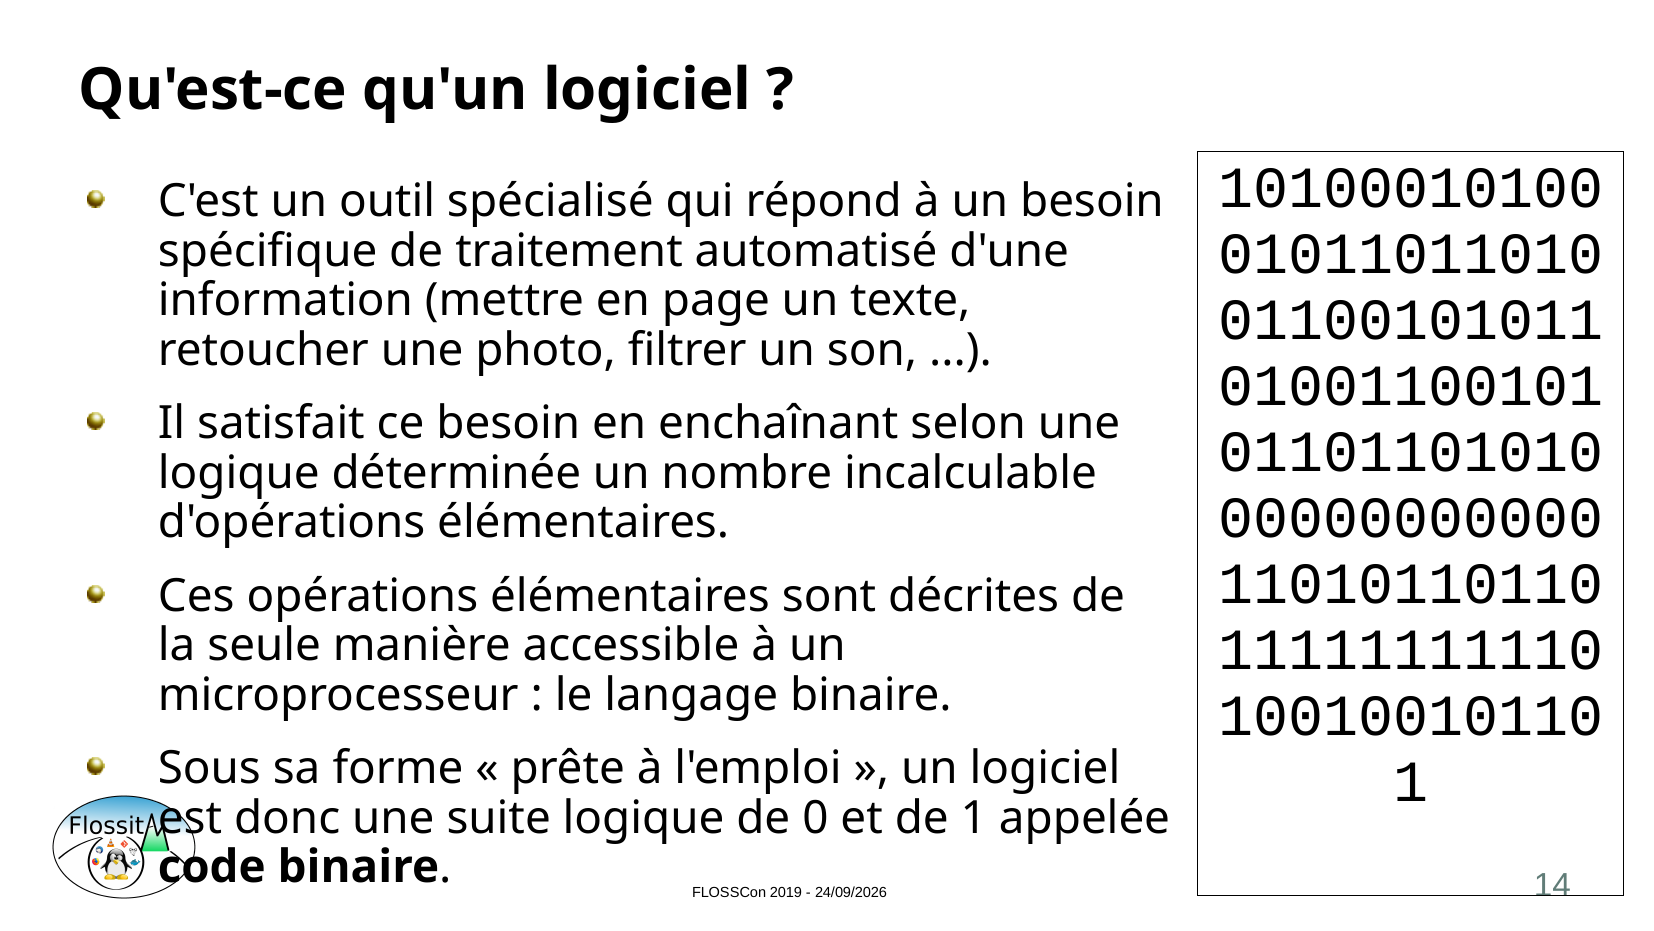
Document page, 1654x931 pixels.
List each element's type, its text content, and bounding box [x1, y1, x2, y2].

picture [52, 795, 196, 899]
picture [190, 862, 196, 877]
list C'est un outil spécialisé qui répond à un besoin spécifique de traitement automatisé d'une information (mettre en page un texte, retoucher une photo, filtrer un son, ...). Il satisfait ce besoin en enchaînant selon une logique déterminée un nombre incalculable d'opérations élémentaires. Ces opérations élémentaires sont décrites de la seule manière accessible à un microprocesseur : le langage binaire. Sous sa forme « prête à l'emploi », un logiciel est donc une suite logique de 0 et de 1 appelée code binaire. [75, 177, 1172, 853]
text_box 1010001010001011011010011001010110100110010101101101010000000000001101011011011111111110100100101101 [1197, 151, 1624, 896]
title Qu'est-ce qu'un logiciel ? [63, 43, 1311, 138]
